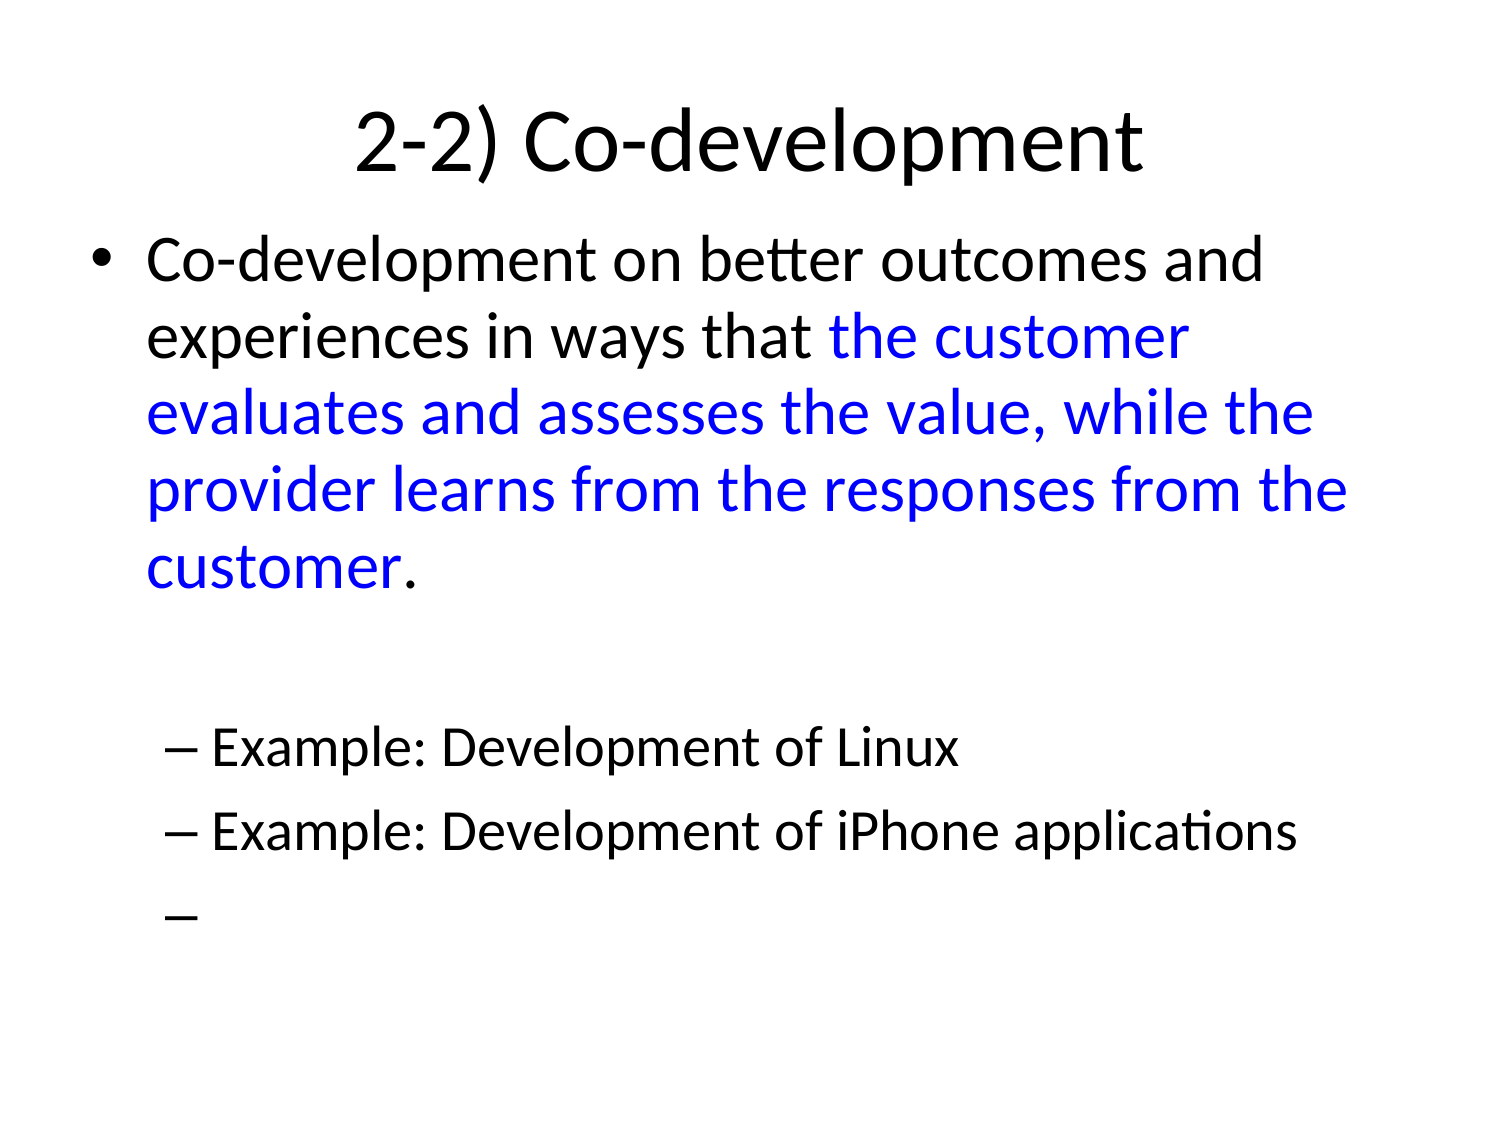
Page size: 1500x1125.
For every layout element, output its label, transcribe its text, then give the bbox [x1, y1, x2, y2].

list Co-development on better outcomes and experiences in ways that the customer evaluates and assesses the value, while the provider learns from the responses from the customer. Example: Development of Linux Example: Development of iPhone applications [75, 212, 1451, 1125]
title 2-2) Co-development [75, 45, 1426, 212]
